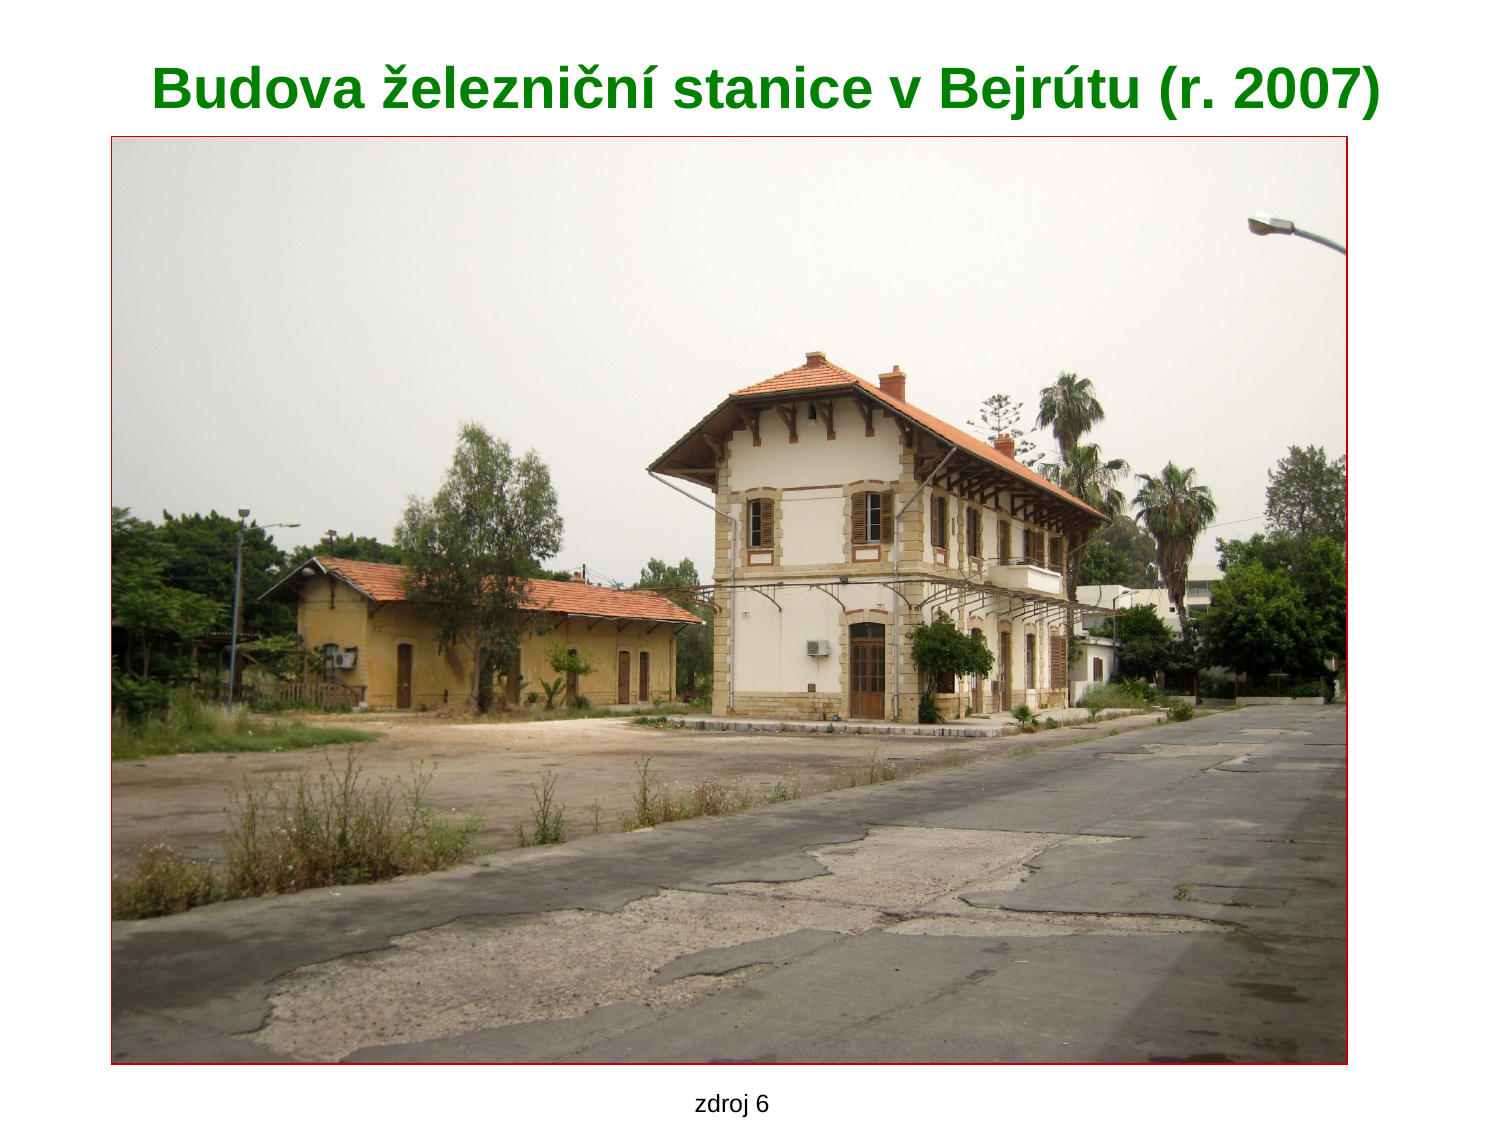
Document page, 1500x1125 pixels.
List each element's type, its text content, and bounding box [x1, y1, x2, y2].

text_box Budova železniční stanice v Bejrútu (r. 2007) [0, 42, 1500, 129]
picture [112, 137, 1347, 1063]
text_box zdroj 6 [112, 1079, 1353, 1125]
